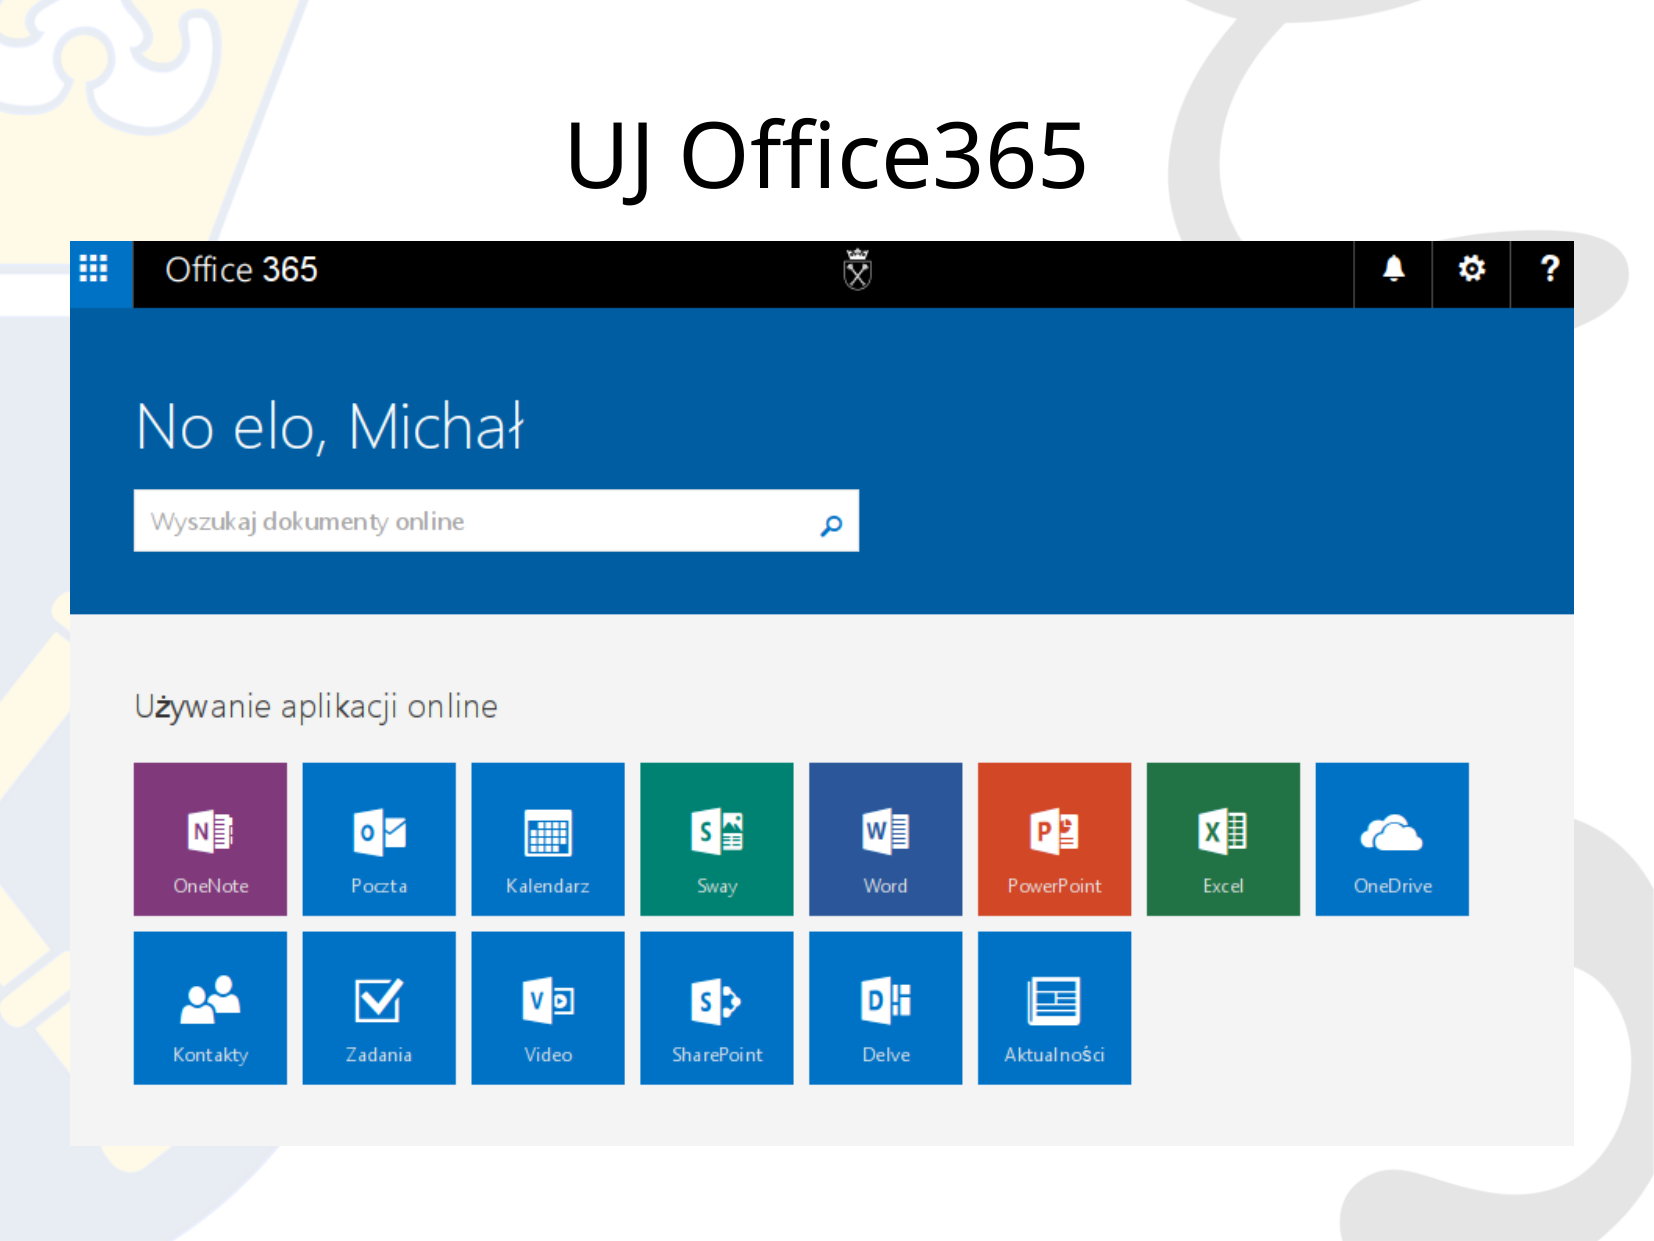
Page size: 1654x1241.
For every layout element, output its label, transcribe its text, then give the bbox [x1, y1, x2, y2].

title UJ Office365 [82, 49, 1571, 241]
picture [0, 0, 1654, 1241]
